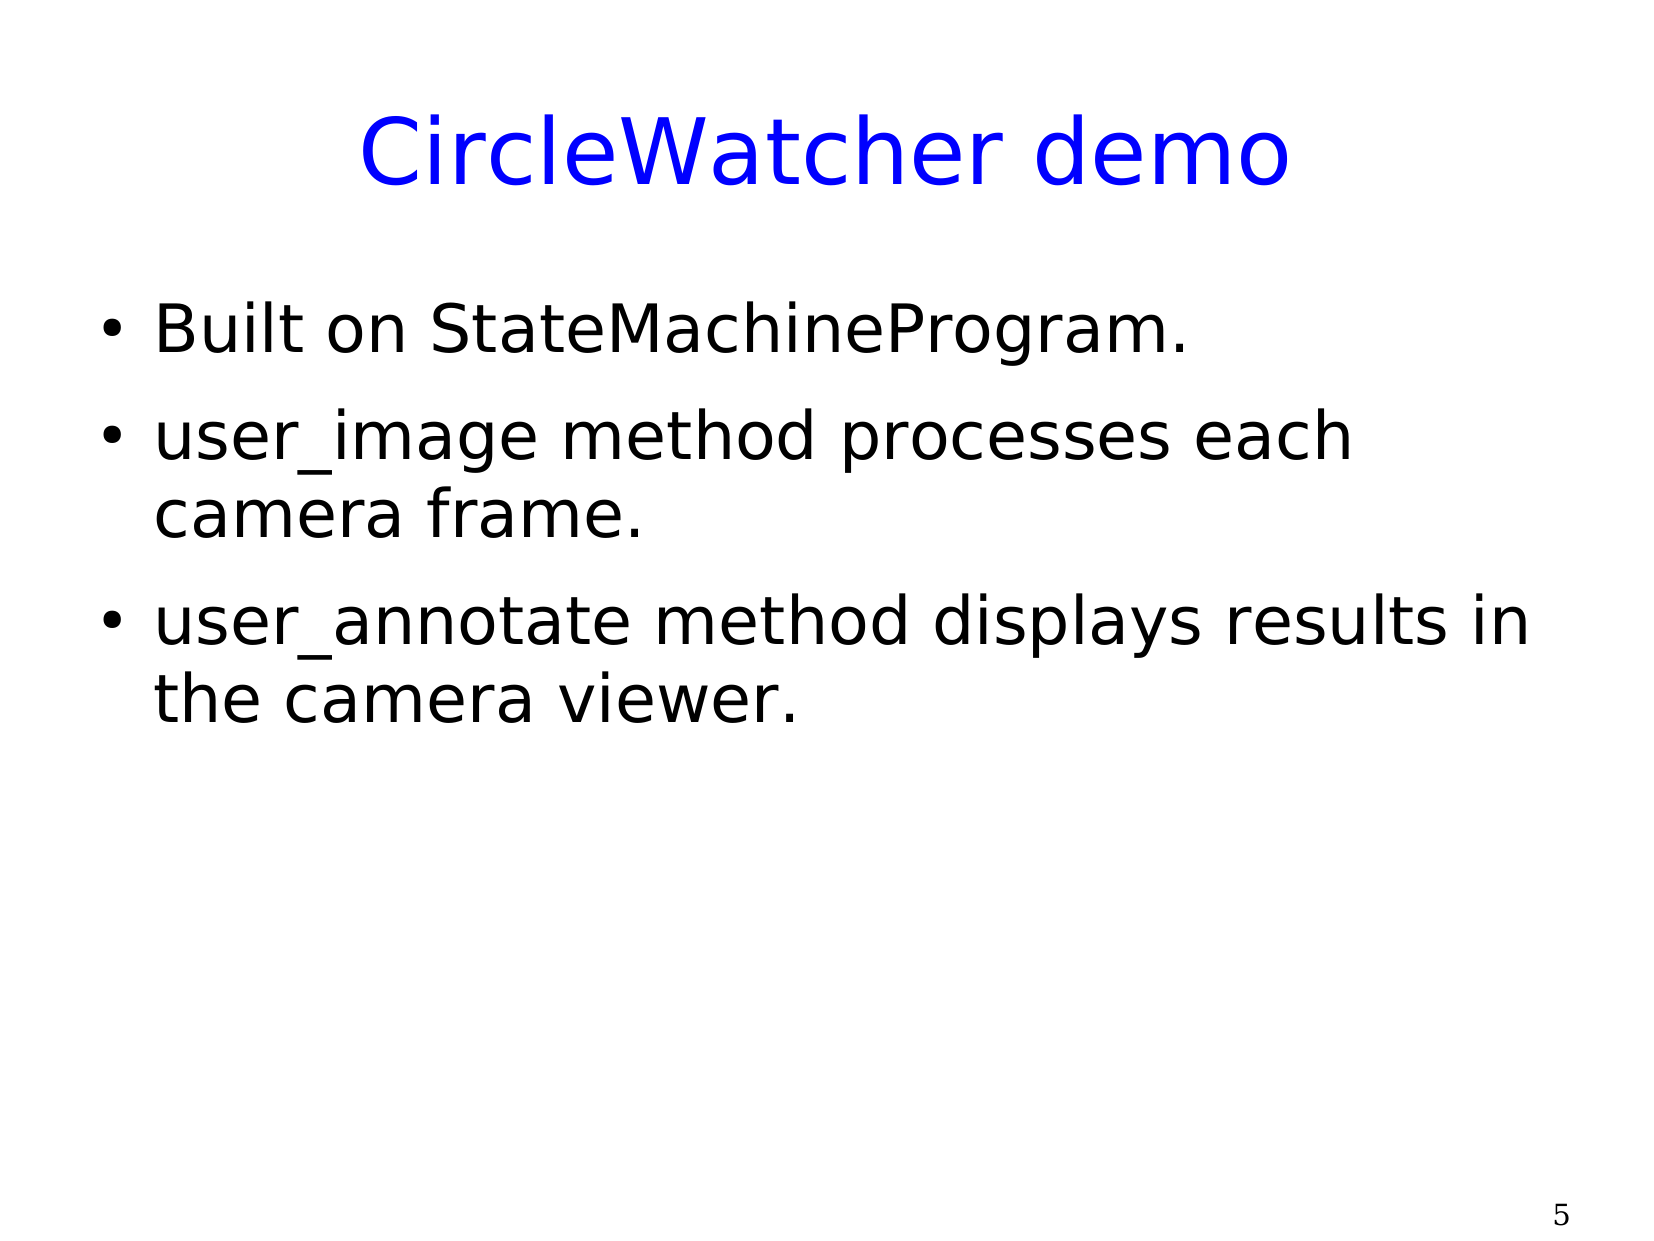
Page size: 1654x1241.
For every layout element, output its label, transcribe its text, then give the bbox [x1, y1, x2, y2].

list Built on StateMachineProgram. user_image method processes each camera frame. user_annotate method displays results in the camera viewer. [82, 290, 1571, 1109]
title CircleWatcher demo [82, 49, 1571, 257]
